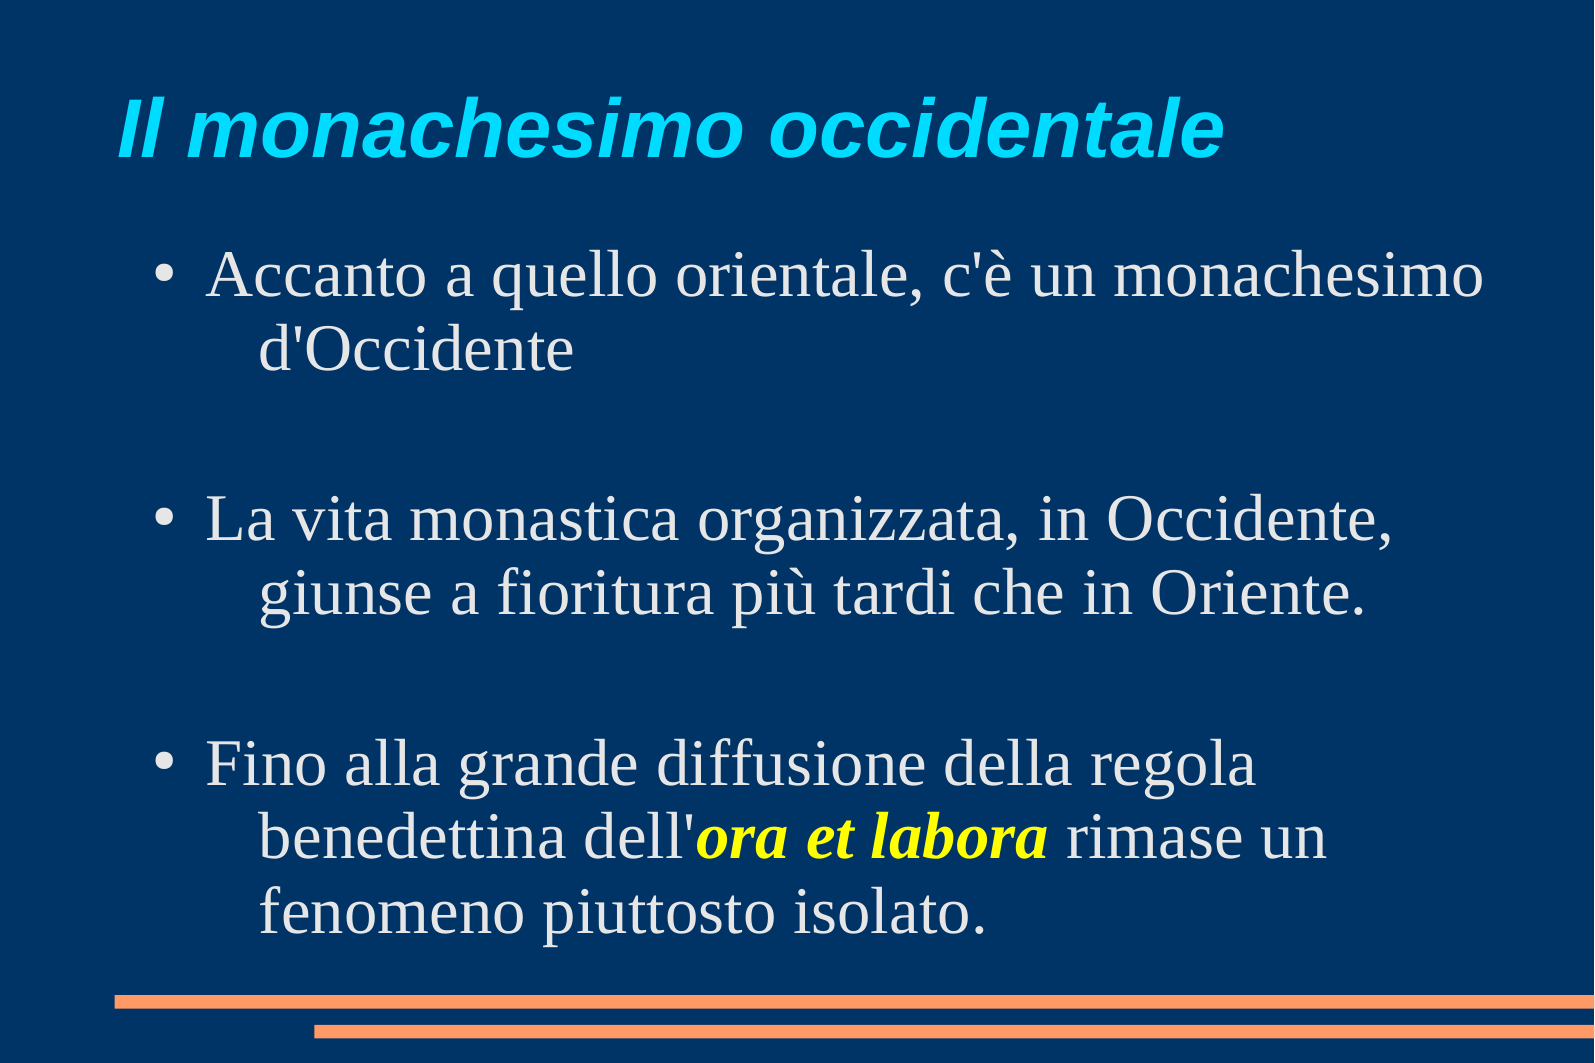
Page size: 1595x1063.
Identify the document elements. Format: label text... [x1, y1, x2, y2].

title Il monachesimo occidentale [117, 39, 1479, 218]
list Accanto a quello orientale, c'è un monachesimo d'Occidente La vita monastica organizzata, in Occidente, giunse a fioritura più tardi che in Oriente. Fino alla grande diffusione della regola benedettina dell'ora et labora rimase un fenomeno piuttosto isolato. [117, 237, 1505, 948]
